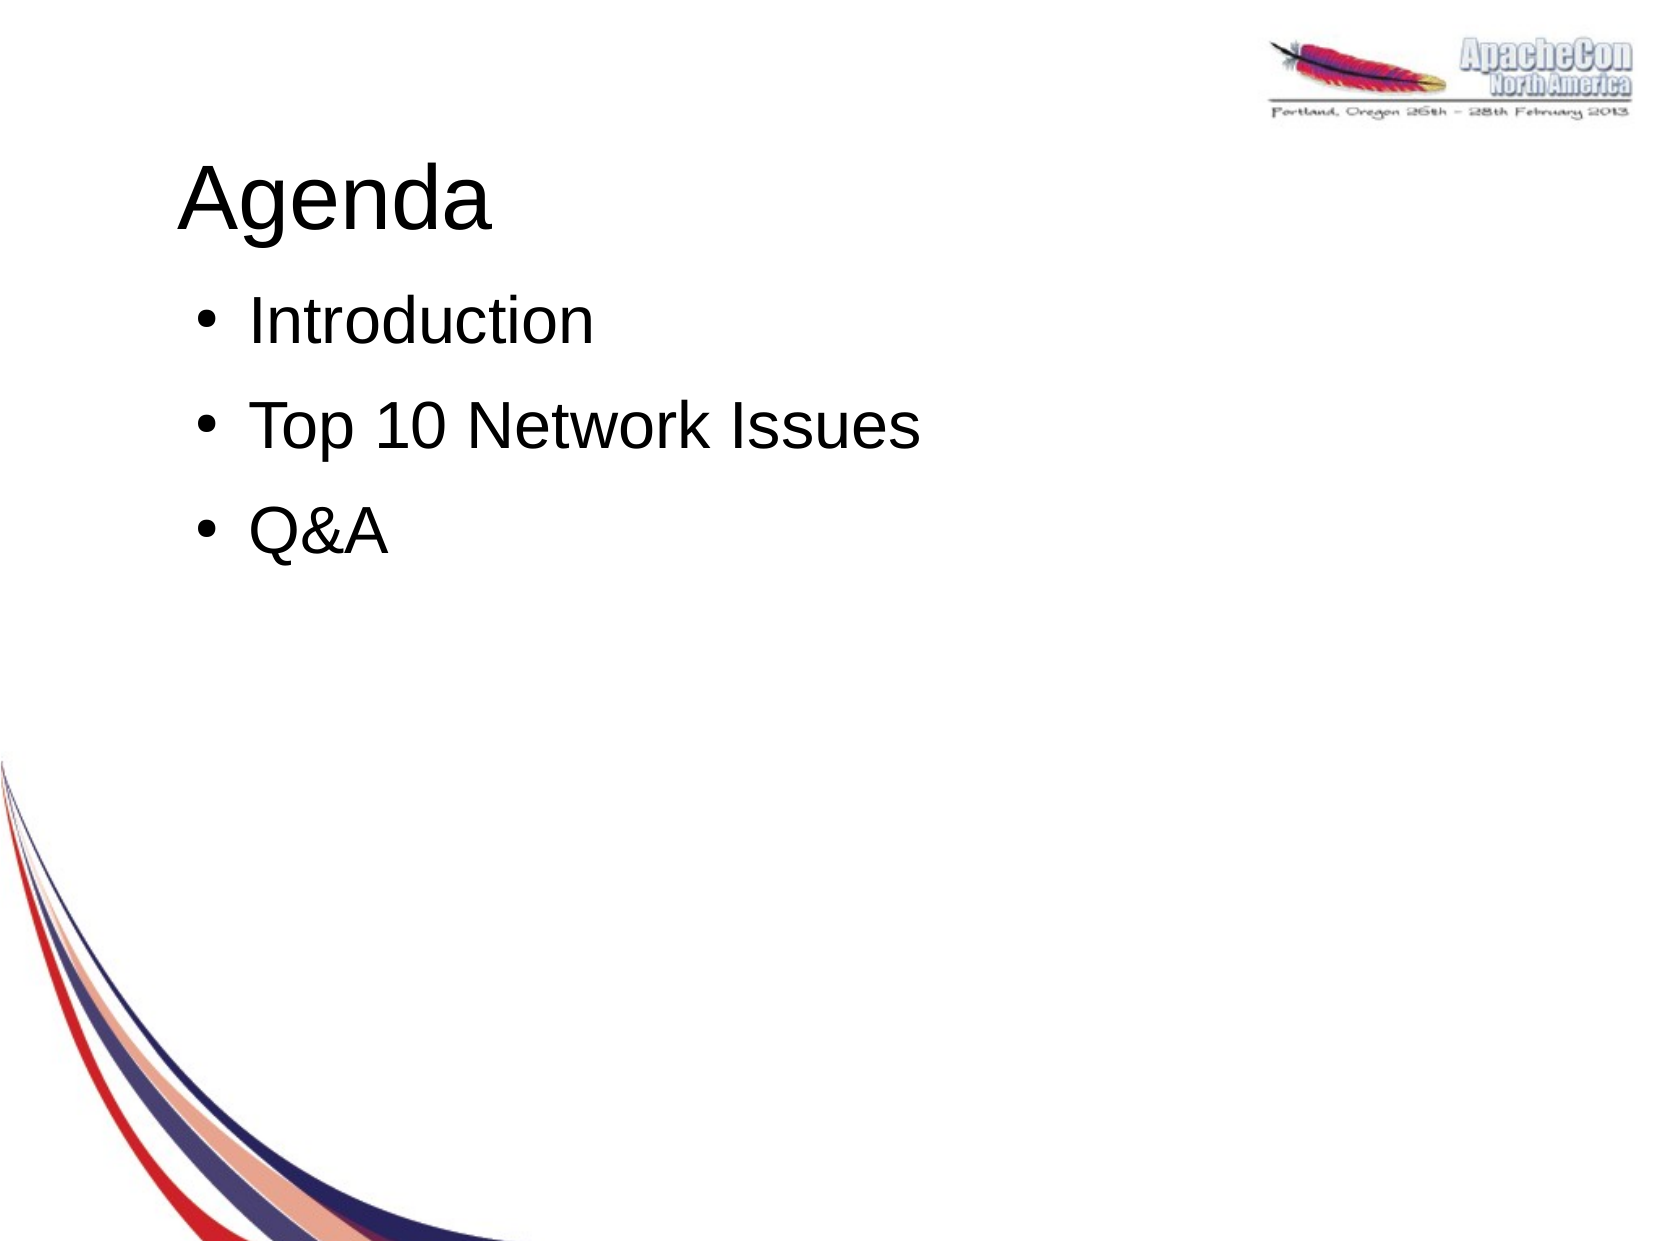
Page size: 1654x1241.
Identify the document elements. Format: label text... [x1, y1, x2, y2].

title Agenda [177, 146, 1536, 250]
picture [0, 0, 1654, 1241]
list Introduction Top 10 Network Issues Q&A [177, 283, 1536, 990]
